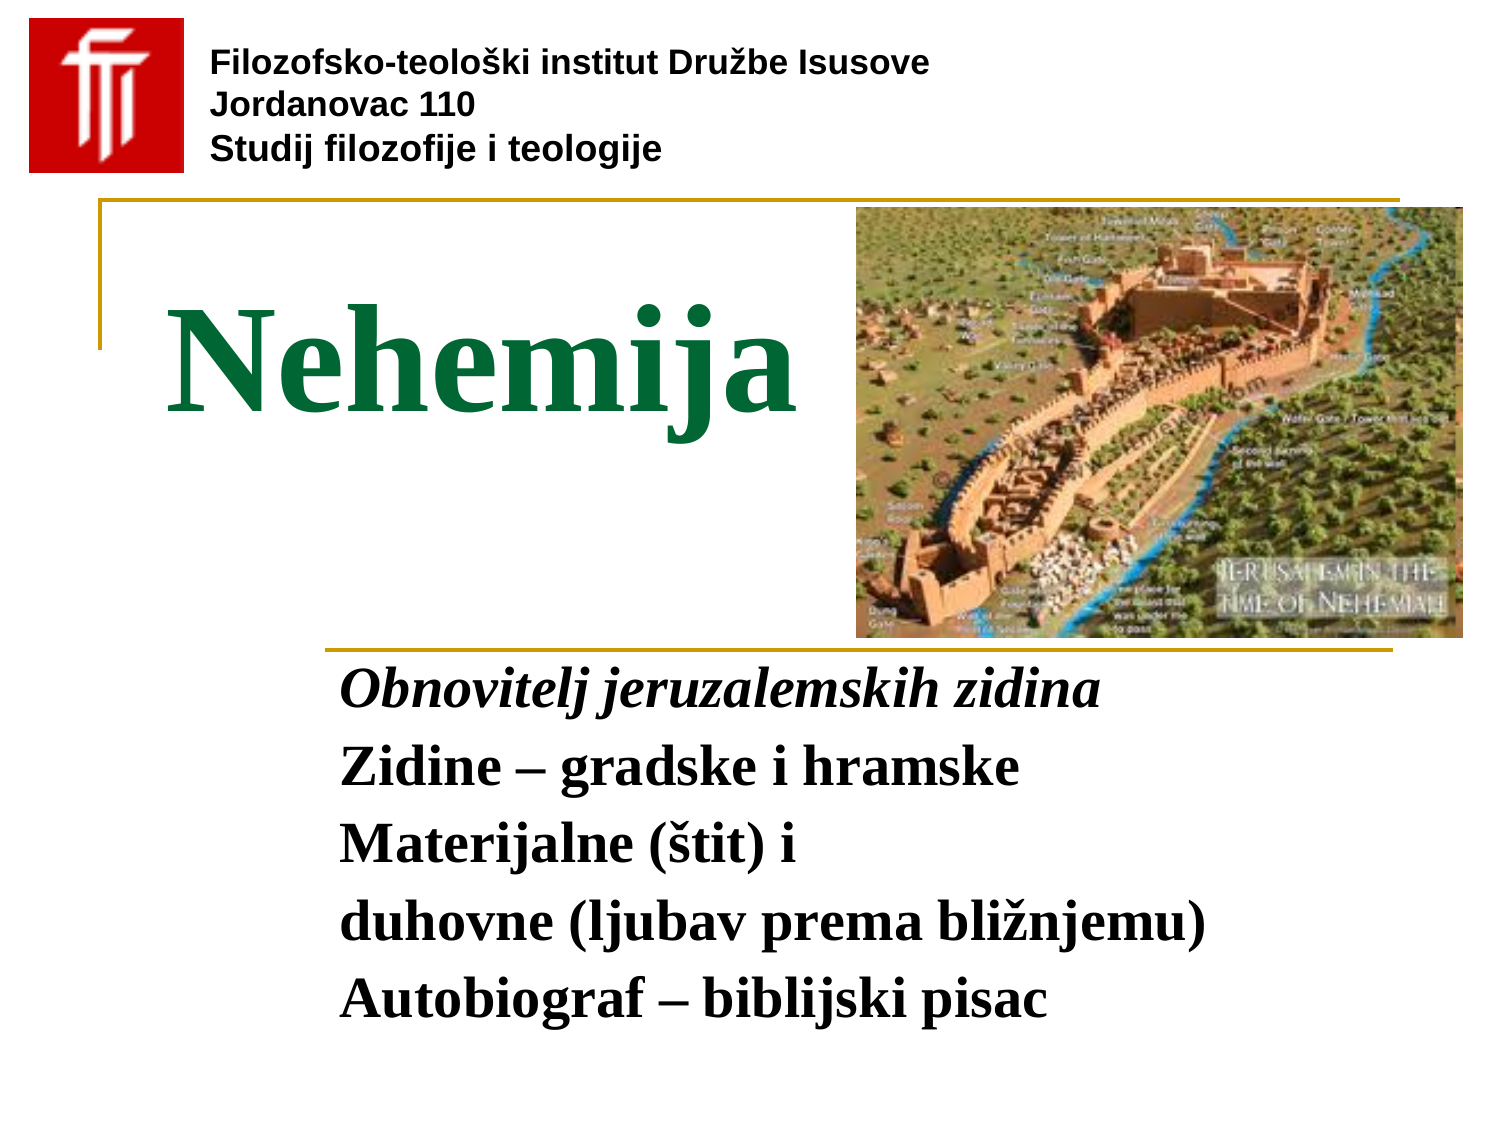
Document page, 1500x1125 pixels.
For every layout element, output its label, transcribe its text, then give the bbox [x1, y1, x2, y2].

picture [856, 207, 1463, 638]
text_box Filozofsko-teološki institut Družbe Isusove Jordanovac 110 Studij filozofije i teologije [194, 31, 963, 177]
picture [29, 18, 184, 173]
subtitle Obnovitelj jeruzalemskih zidina Zidine – gradske i hramske Materijalne (štit) i duhovne (ljubav prema bližnjemu) Autobiograf – biblijski pisac [324, 650, 1436, 1047]
title Nehemija [149, 249, 856, 538]
